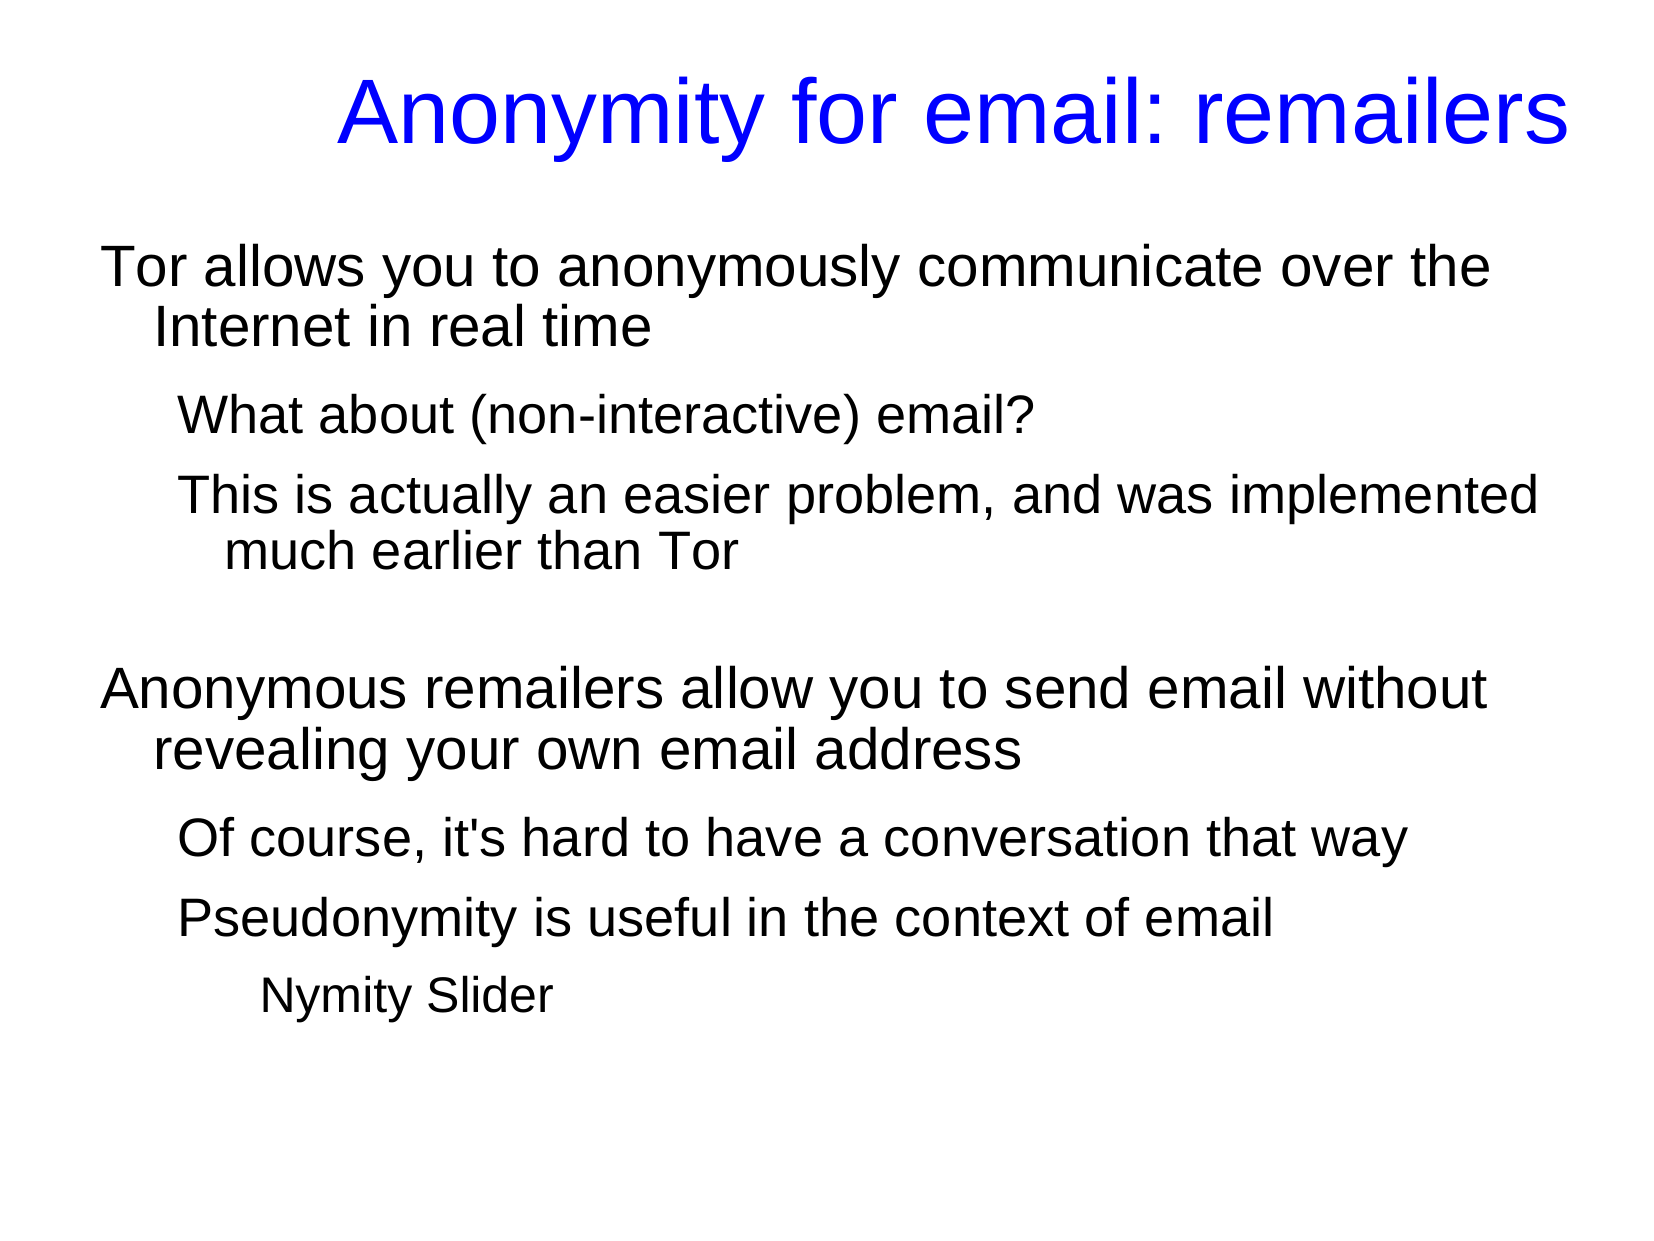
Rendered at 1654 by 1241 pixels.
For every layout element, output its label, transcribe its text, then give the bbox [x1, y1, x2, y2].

title Anonymity for email: remailers [84, 18, 1573, 211]
list Tor allows you to anonymously communicate over the Internet in real time What about (non-interactive) email? This is actually an easier problem, and was implemented much earlier than Tor Anonymous remailers allow you to send email without revealing your own email address Of course, it's hard to have a conversation that way Pseudonymity is useful in the context of email Nymity Slider [82, 237, 1571, 1156]
